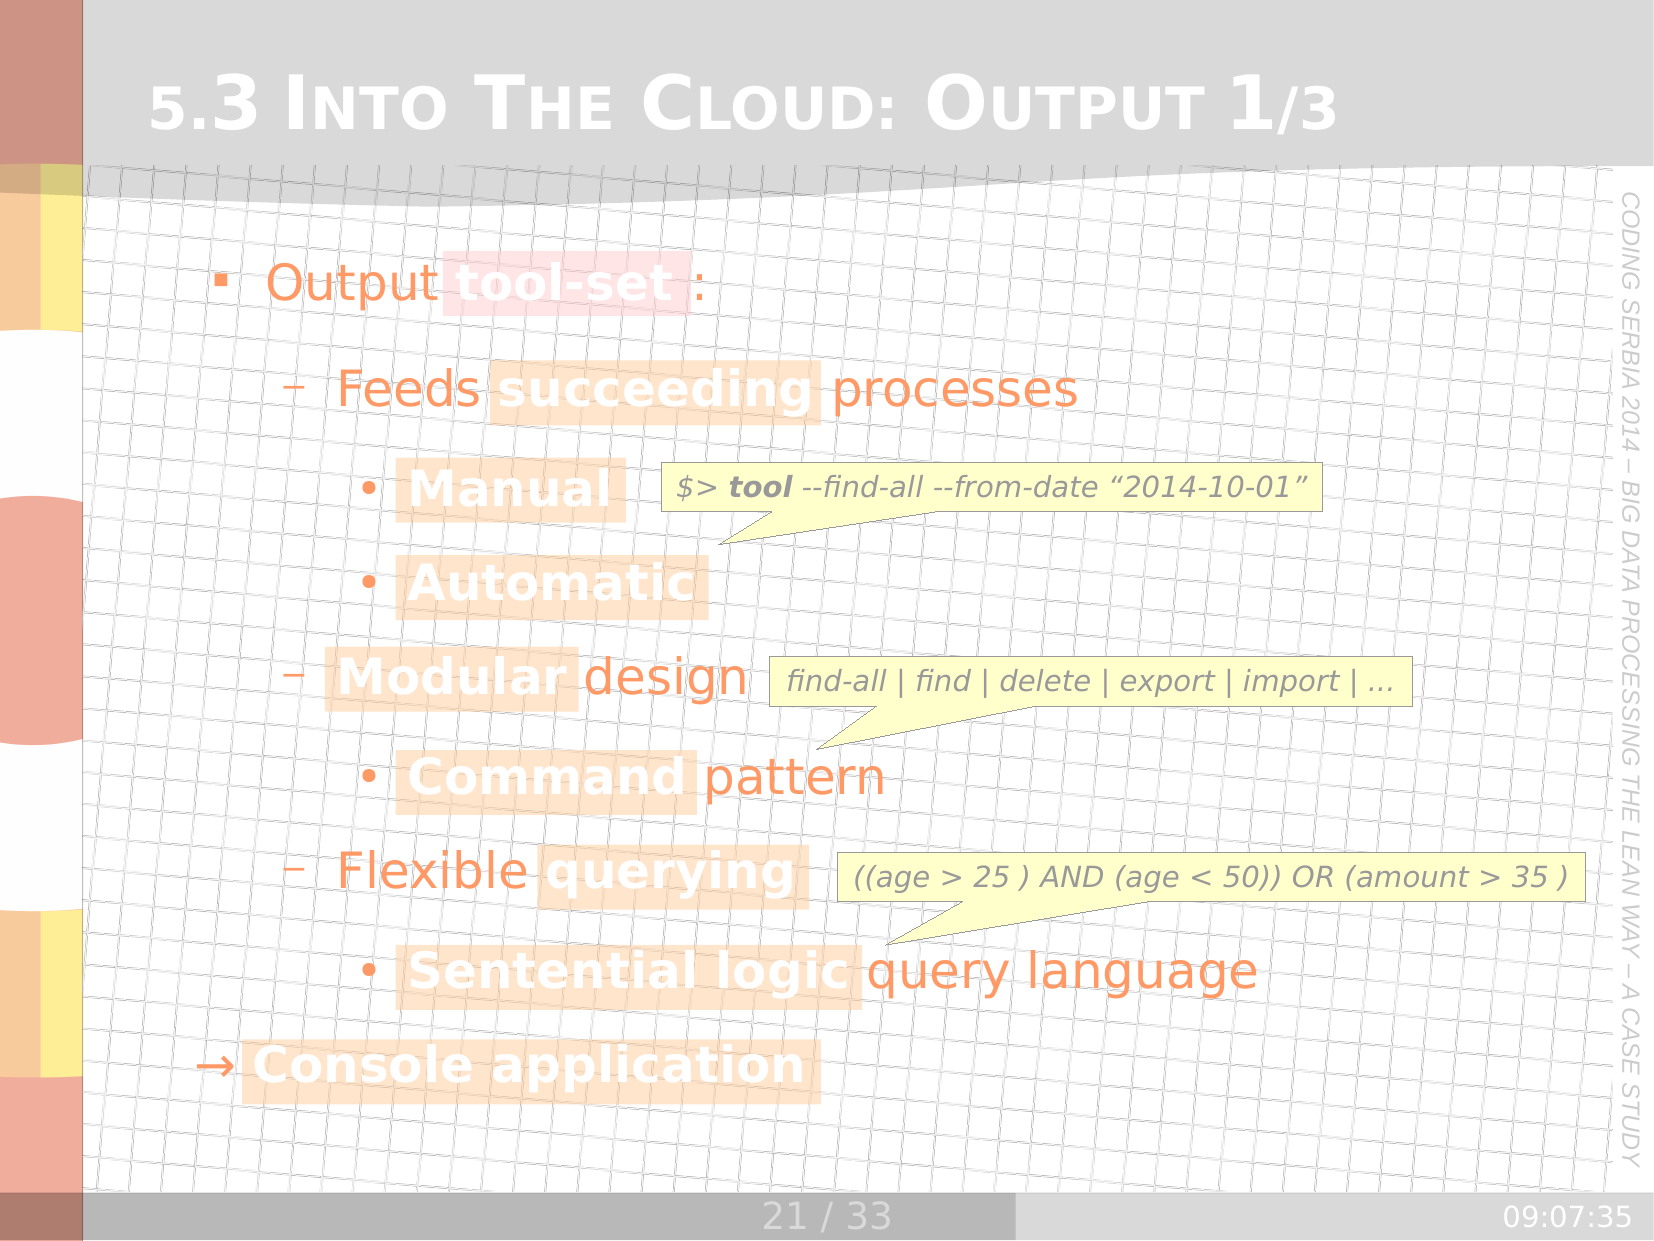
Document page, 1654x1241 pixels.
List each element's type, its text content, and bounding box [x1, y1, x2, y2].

text_box $> tool --find-all --from-date “2014-10-01” [661, 462, 1323, 545]
list Output tool-set : Feeds succeeding processes Manual Automatic Modular design Command pattern Flexible querying Sentential logic query language → Console application [194, 253, 1554, 1188]
text_box [0, 1192, 1016, 1241]
text_box find-all | find | delete | export | import | ... [769, 656, 1413, 750]
title 5.3 INTO THE CLOUD: OUTPUT 1/3 [147, 41, 1565, 166]
text_box ((age > 25 ) AND (age < 50)) OR (amount > 35 ) [837, 852, 1586, 946]
picture [82, 165, 1613, 1192]
